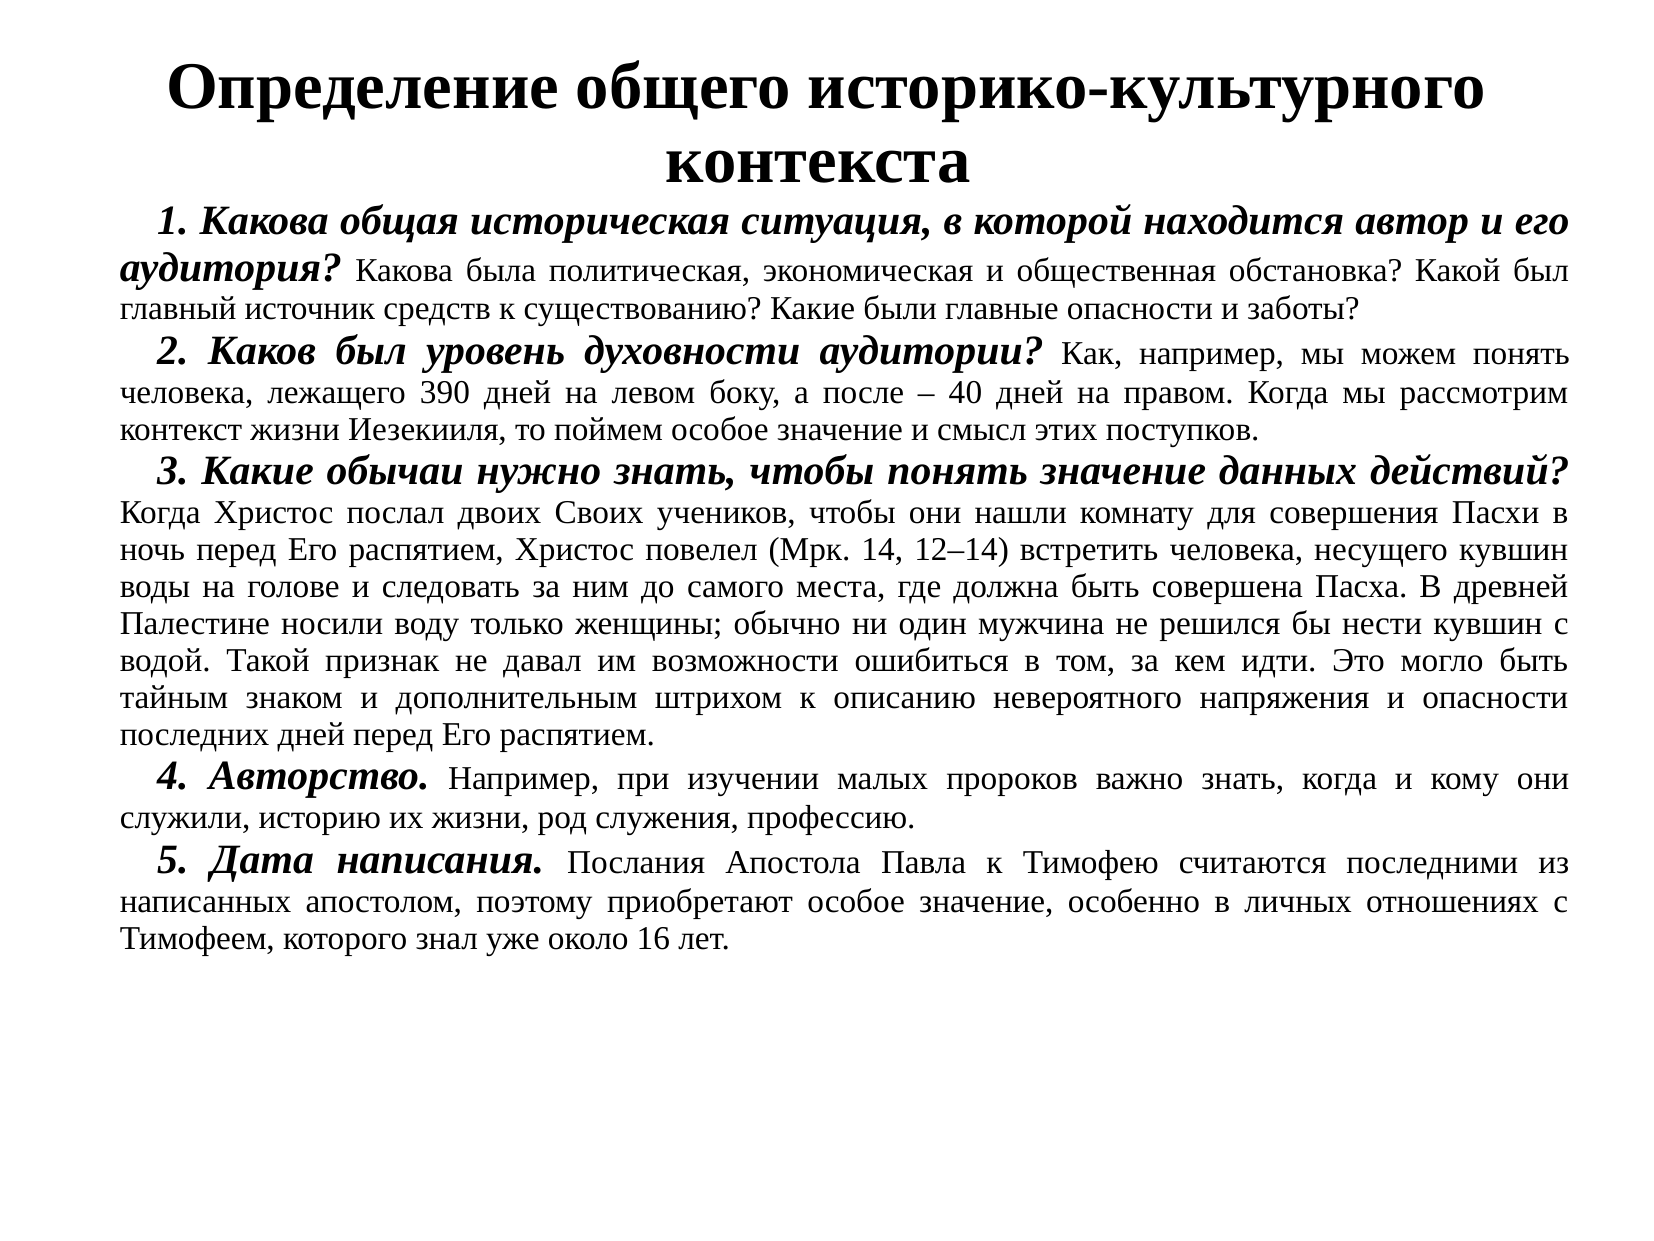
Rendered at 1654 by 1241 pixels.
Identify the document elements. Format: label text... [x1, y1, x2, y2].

subtitle Определение общего историко-культурного контекста 1. Какова общая историческая ситуация, в которой находится автор и его аудитория? Какова была политическая, экономическая и общественная обстановка? Какой был главный источник средств к существованию? Какие были главные опасности и заботы? 2. Каков был уровень духовности аудитории? Как, например, мы можем понять человека, лежащего 390 дней на левом боку, а после – 40 дней на правом. Когда мы рассмотрим контекст жизни Иезекииля, то поймем особое значение и смысл этих поступков. 3. Какие обычаи нужно знать, чтобы понять значение данных действий? Когда Христос послал двоих Своих учеников, чтобы они нашли комнату для совершения Пасхи в ночь перед Его распятием, Христос повелел (Мрк. 14, 12–14) встретить человека, несущего кувшин воды на голове и следовать за ним до самого места, где должна быть совершена Пасха. В древней Палестине носили воду только женщины; обычно ни один мужчина не решился бы нести кувшин с водой. Такой признак не давал им возможности ошибиться в том, за кем идти. Это могло быть тайным знаком и дополнительным штрихом к описанию невероятного напряжения и опасности последних дней перед Его распятием. 4. Авторство. Например, при изучении малых пророков важно знать, когда и кому они служили, историю их жизни, род служения, профессию. 5. Дата написания. Послания Апостола Павла к Тимофею считаются последними из написанных апостолом, поэтому приобретают особое значение, особенно в личных отношениях с Тимофеем, которого знал уже около 16 лет. [82, 49, 1571, 1109]
